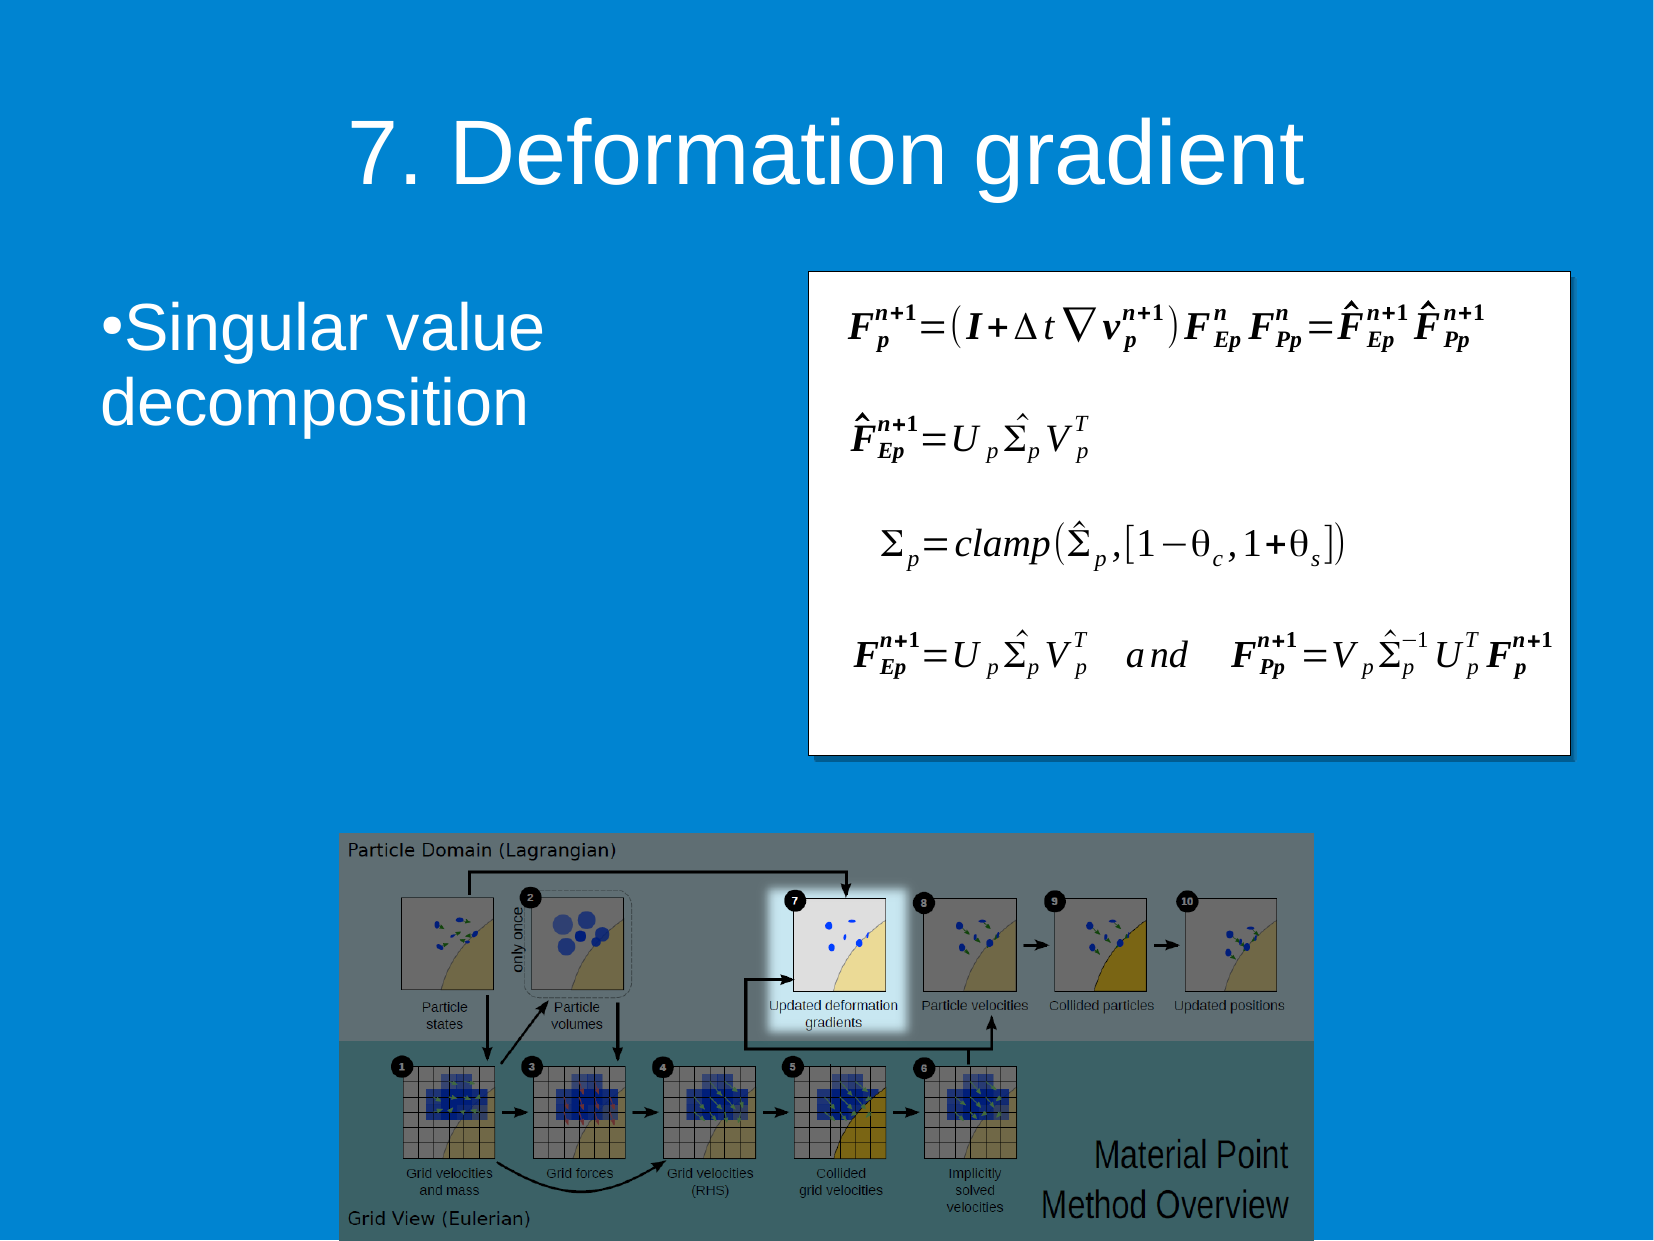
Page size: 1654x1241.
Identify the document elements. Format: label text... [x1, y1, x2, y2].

chart [870, 517, 1357, 571]
picture [339, 833, 1314, 1241]
list sd [808, 271, 1571, 756]
title 7. Deformation gradient [82, 49, 1571, 257]
chart [838, 409, 1099, 464]
chart [835, 297, 1495, 353]
list Singular value decomposition [82, 290, 809, 1010]
chart [841, 626, 1563, 680]
